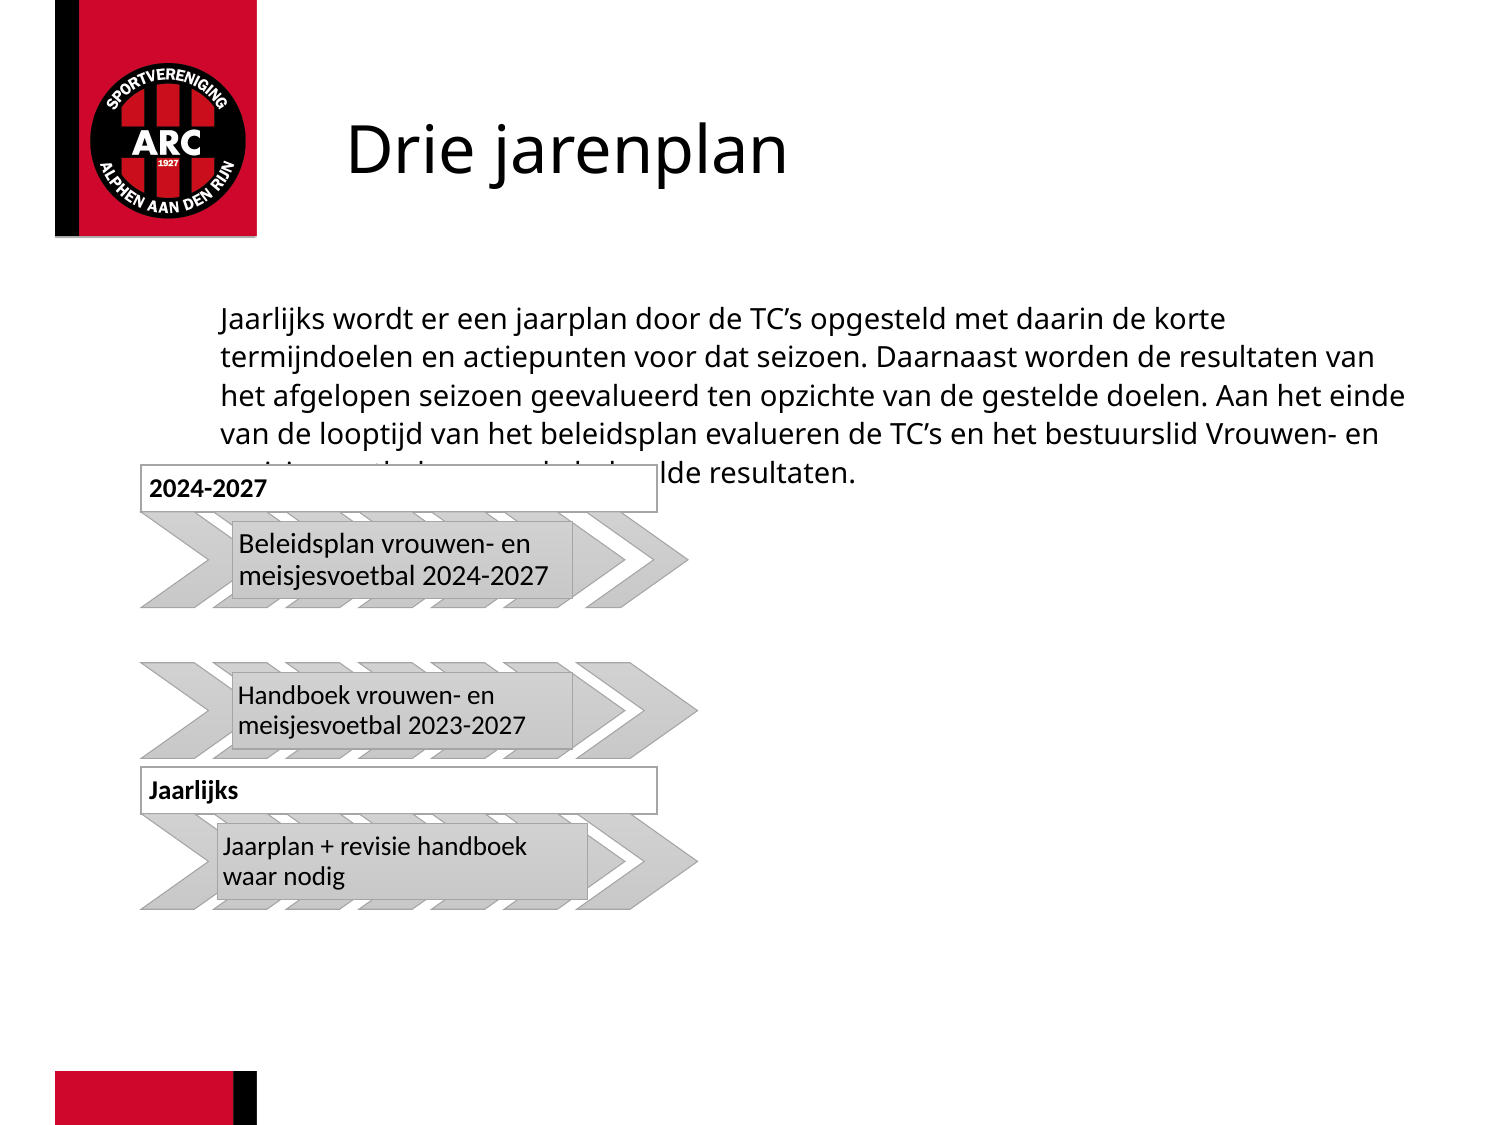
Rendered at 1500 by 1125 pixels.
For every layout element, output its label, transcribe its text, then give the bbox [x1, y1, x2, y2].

text_box [504, 599, 570, 608]
text_box [586, 511, 689, 608]
text_box [213, 594, 280, 608]
text_box [358, 900, 426, 910]
text_box [358, 813, 426, 823]
text_box [286, 813, 353, 823]
text_box [141, 813, 217, 910]
text_box [431, 749, 499, 759]
text_box [213, 813, 281, 823]
text_box [286, 749, 353, 759]
title Drie jarenplan [330, 59, 1485, 236]
text_box [504, 900, 571, 910]
text_box [576, 662, 698, 759]
text_box [213, 900, 281, 910]
text_box [431, 662, 498, 672]
text_box [286, 599, 352, 608]
text_box [213, 511, 280, 525]
text_box [504, 813, 571, 823]
text_box Jaarplan + revisie handboek waar nodig [217, 823, 588, 900]
picture [55, 0, 257, 236]
text_box [576, 813, 698, 910]
picture [55, 1072, 257, 1125]
text_box [213, 745, 281, 759]
text_box [431, 813, 499, 823]
text_box [141, 662, 232, 759]
text_box [358, 662, 426, 672]
text_box 2024-2027 [140, 464, 658, 513]
text_box [286, 662, 353, 672]
text_box [504, 662, 571, 672]
text_box [504, 749, 571, 759]
text_box [588, 835, 625, 888]
text_box [358, 511, 425, 521]
subtitle Jaarlijks wordt er een jaarplan door de TC’s opgesteld met daarin de korte termijndoelen en actiepunten voor dat seizoen. Daarnaast worden de resultaten van het afgelopen seizoen geevalueerd ten opzichte van de gestelde doelen. Aan het einde van de looptijd van het beleidsplan evalueren de TC’s en het bestuurslid Vrouwen- en meisjesvoetbal samen de behaalde resultaten. [55, 250, 1426, 1073]
text_box [431, 900, 498, 910]
text_box [573, 522, 625, 597]
text_box [141, 511, 232, 608]
text_box [286, 900, 353, 910]
text_box [213, 662, 280, 676]
text_box Handboek vrouwen- en meisjesvoetbal 2023-2027 [232, 672, 573, 749]
text_box Jaarlijks [140, 766, 658, 814]
text_box [573, 673, 625, 748]
text_box [358, 749, 426, 759]
text_box Beleidsplan vrouwen- en meisjesvoetbal 2024-2027 [232, 521, 573, 599]
text_box [431, 599, 498, 608]
text_box [504, 511, 571, 521]
text_box [286, 511, 353, 521]
text_box [431, 511, 498, 521]
text_box [358, 599, 425, 608]
